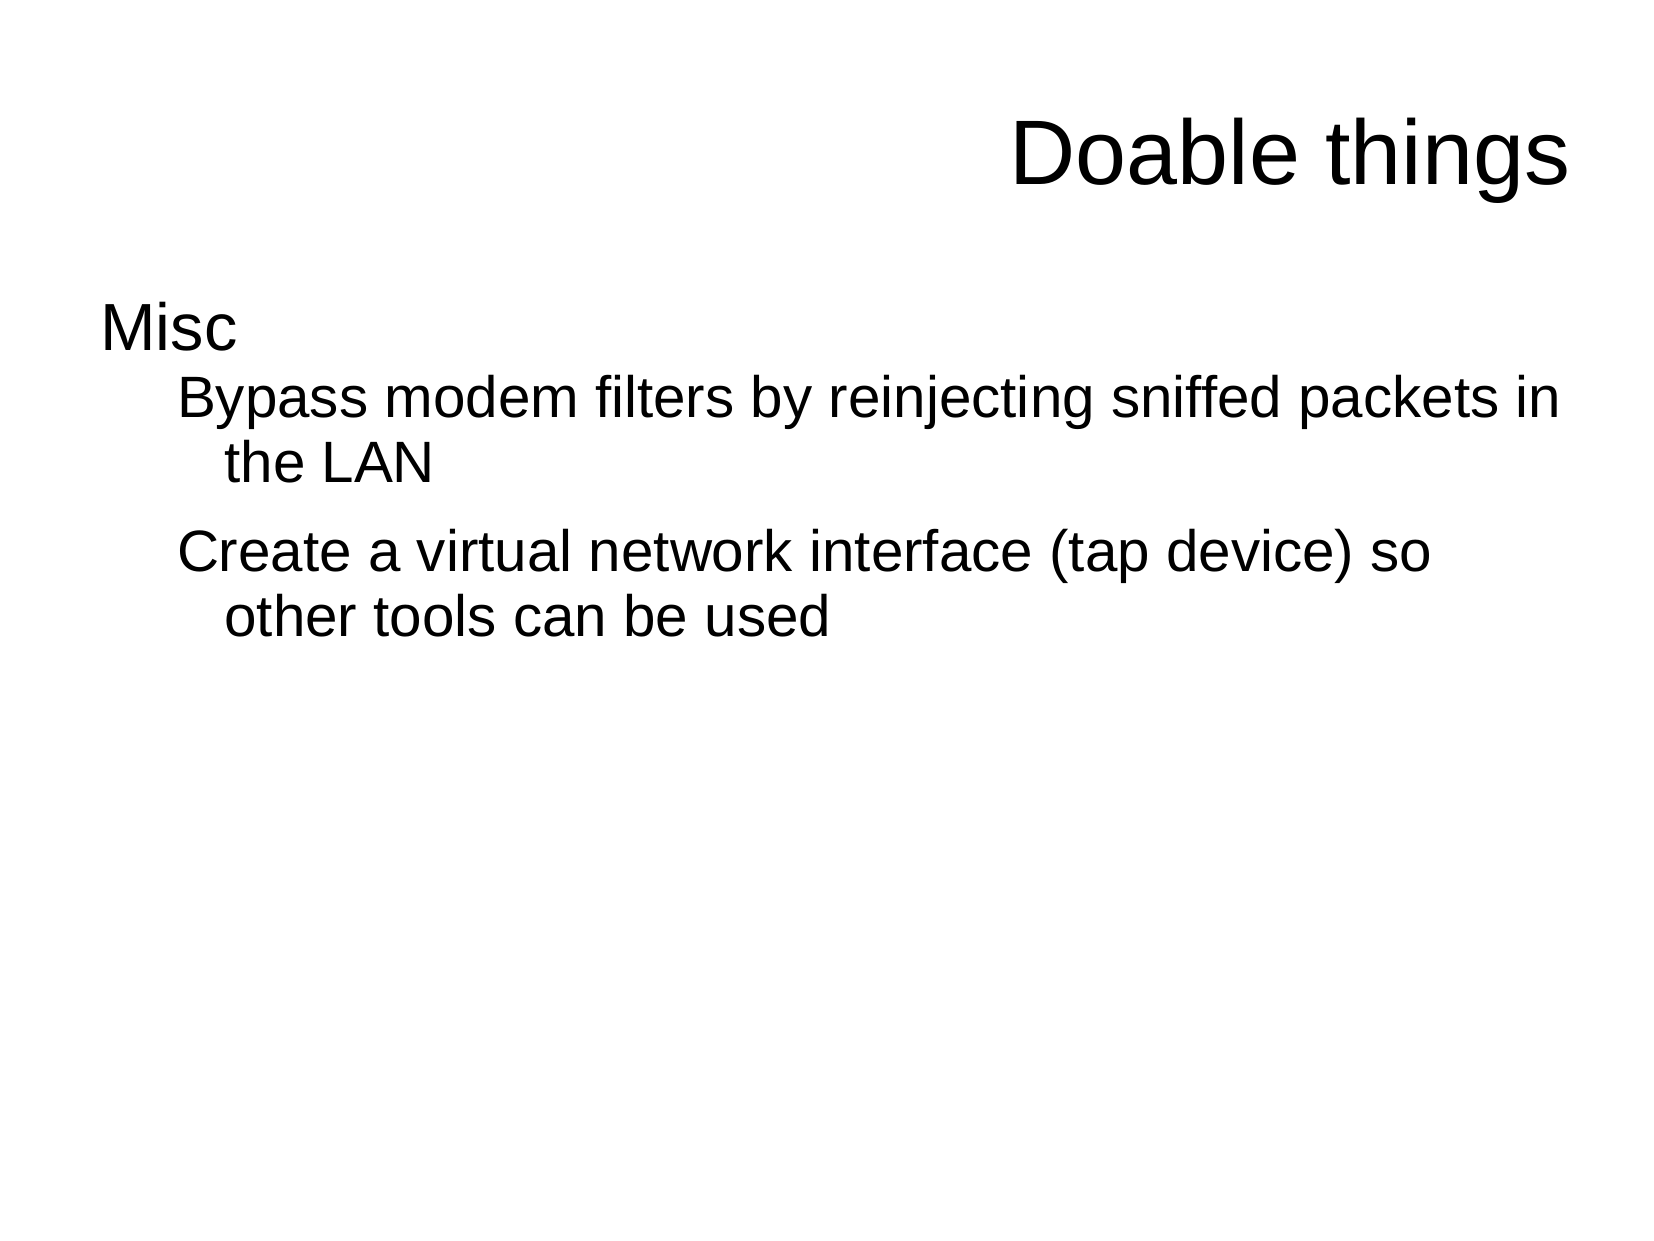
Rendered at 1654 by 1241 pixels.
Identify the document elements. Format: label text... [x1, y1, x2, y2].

title Doable things [82, 49, 1571, 257]
list Misc Bypass modem filters by reinjecting sniffed packets in the LAN Create a virtual network interface (tap device) so other tools can be used [82, 290, 1571, 1109]
